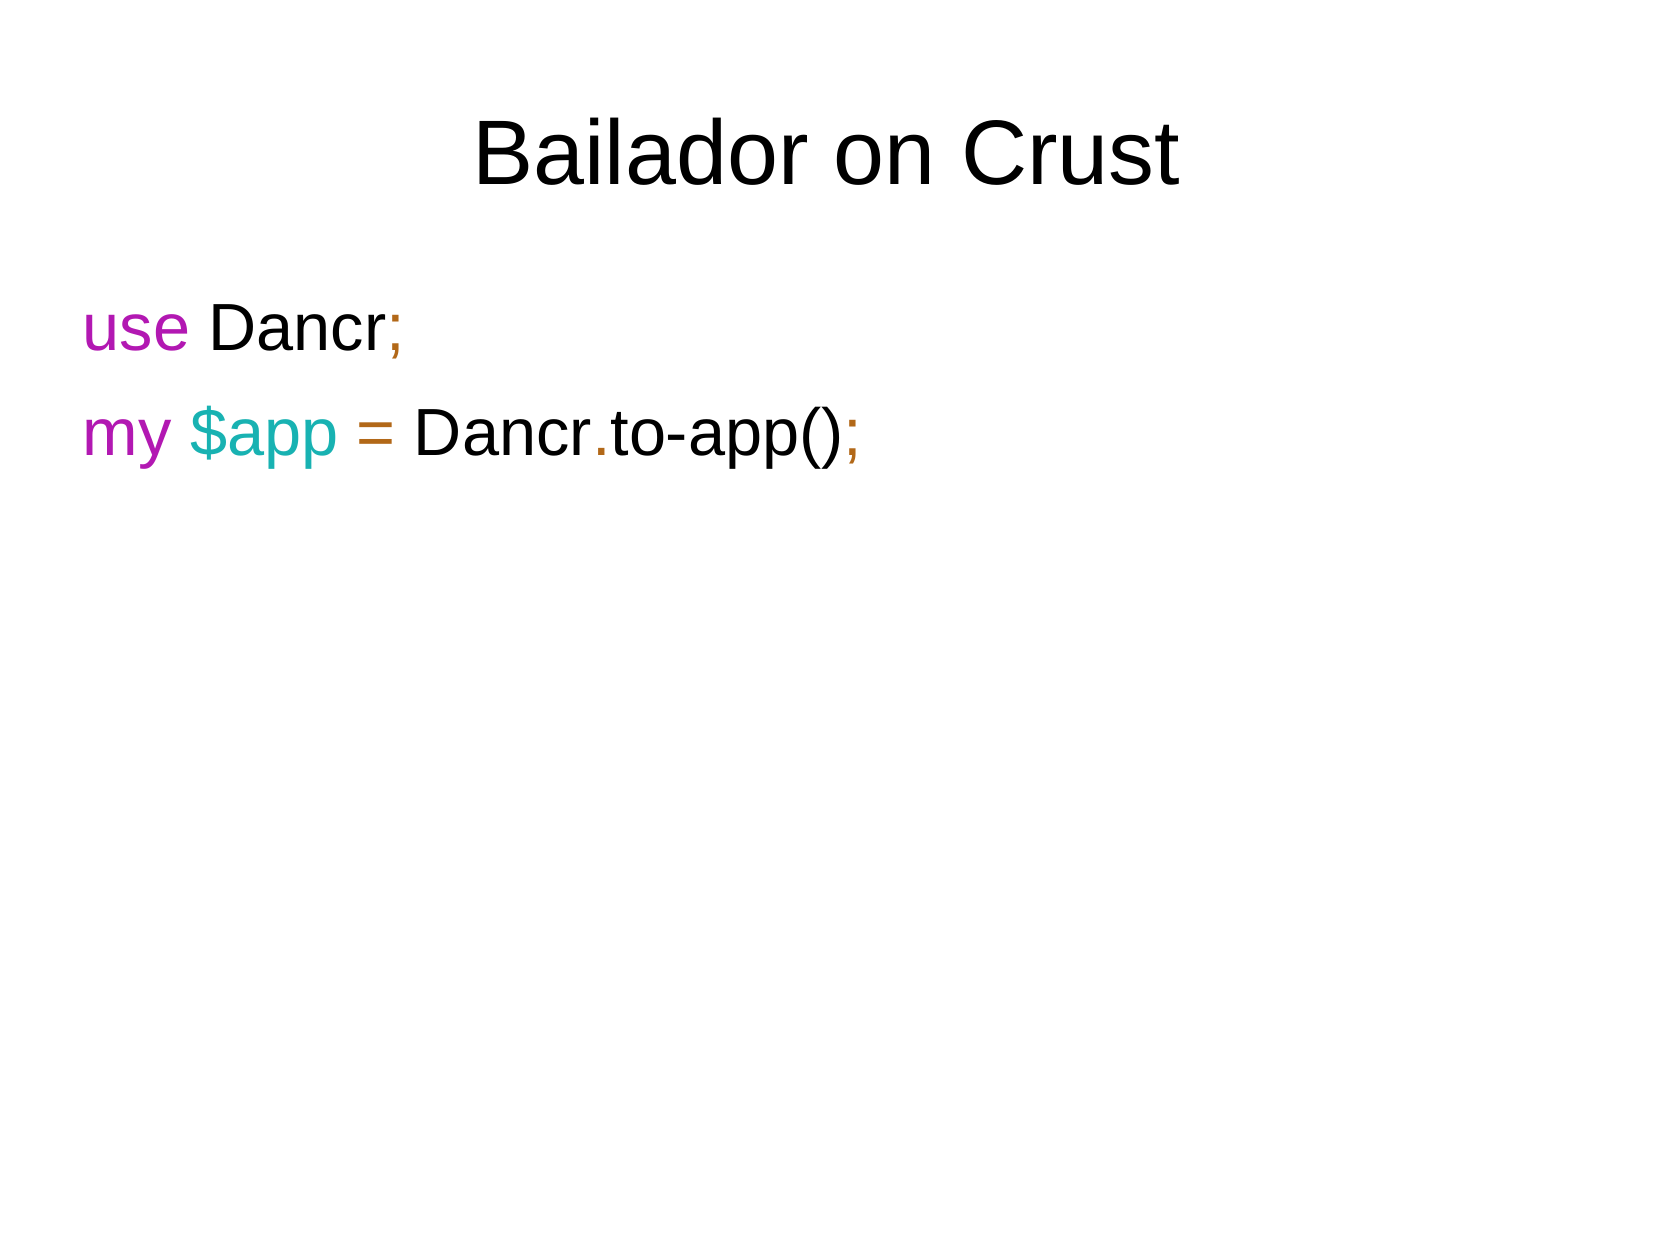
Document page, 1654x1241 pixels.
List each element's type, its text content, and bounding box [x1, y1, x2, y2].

title Bailador on Crust [82, 49, 1571, 257]
list use Dancr; my $app = Dancr.to-app(); [82, 290, 1571, 1010]
